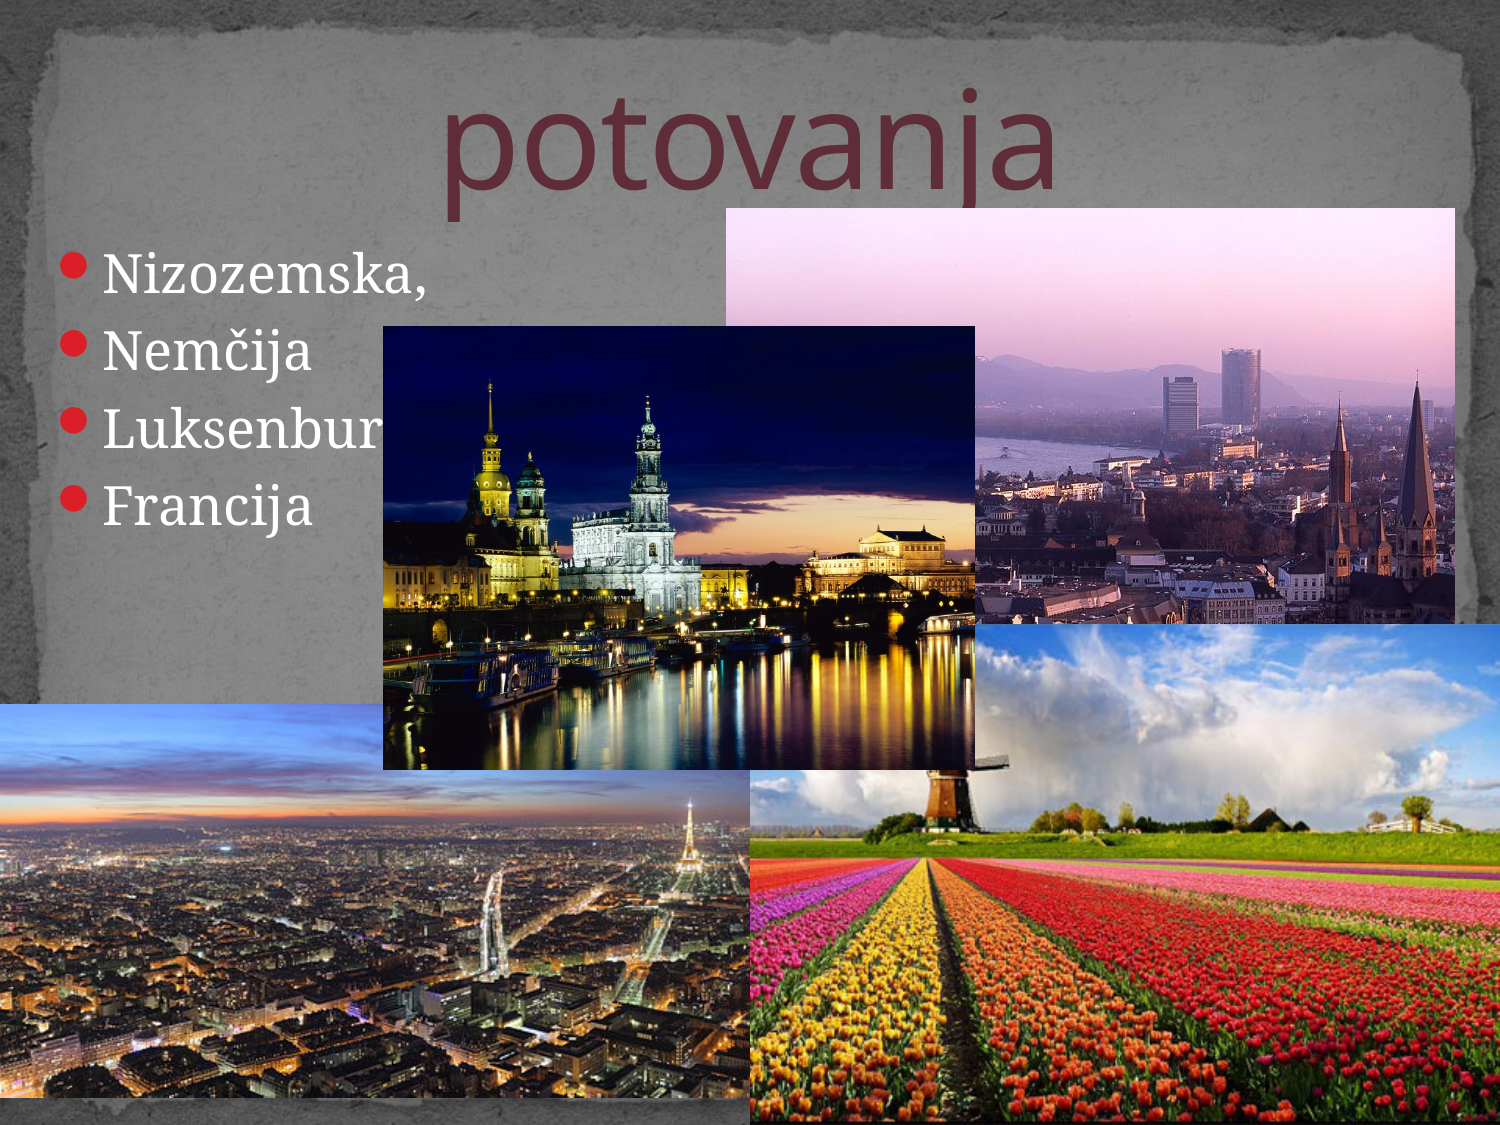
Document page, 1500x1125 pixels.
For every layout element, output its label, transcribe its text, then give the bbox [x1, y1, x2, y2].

picture [0, 0, 1500, 1125]
title potovanja [75, 24, 1425, 225]
list Nizozemska, Nemčija Luksenburg Francija [41, 231, 726, 704]
